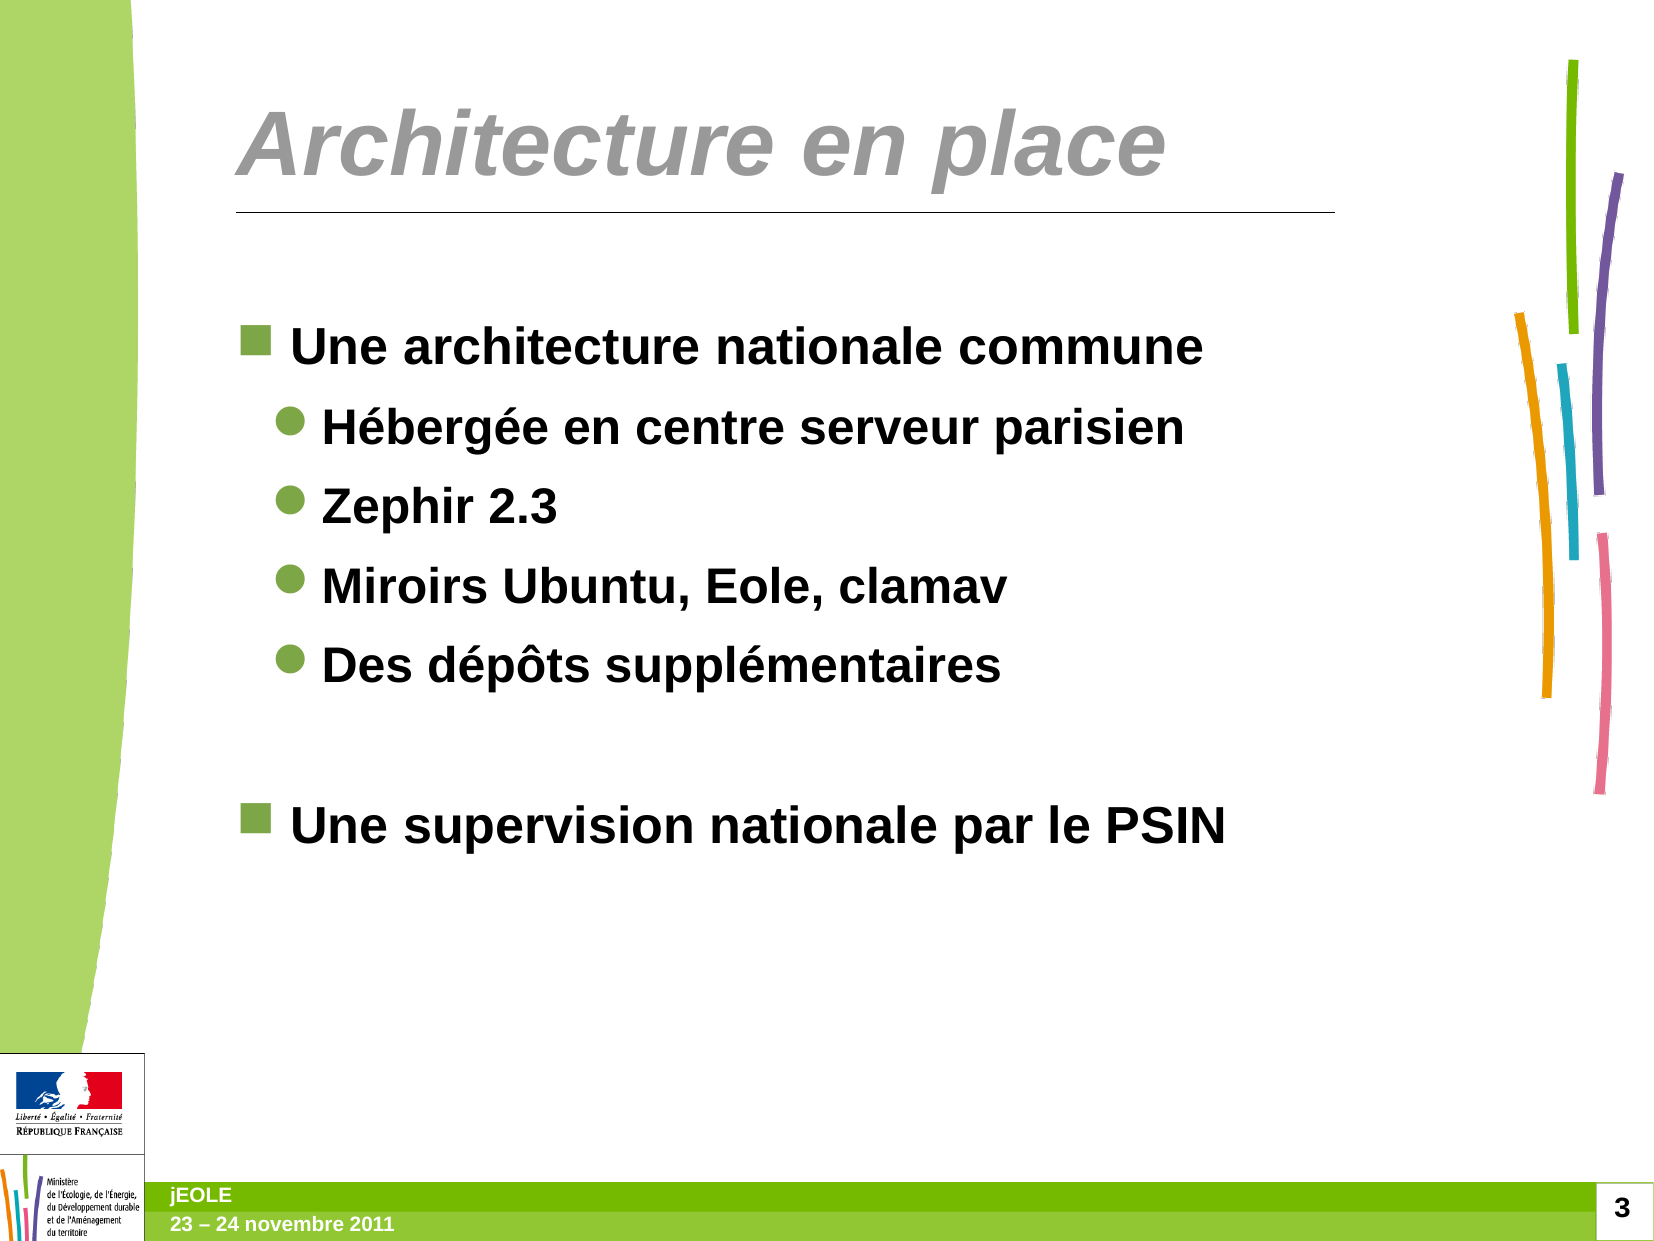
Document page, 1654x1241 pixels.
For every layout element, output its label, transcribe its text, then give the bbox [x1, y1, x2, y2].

title Architecture en place [236, 77, 1536, 210]
list Une architecture nationale commune Hébergée en centre serveur parisien Zephir 2.3 Miroirs Ubuntu, Eole, clamav Des dépôts supplémentaires Une supervision nationale par le PSIN [236, 236, 1506, 1123]
picture [0, 0, 1654, 1241]
